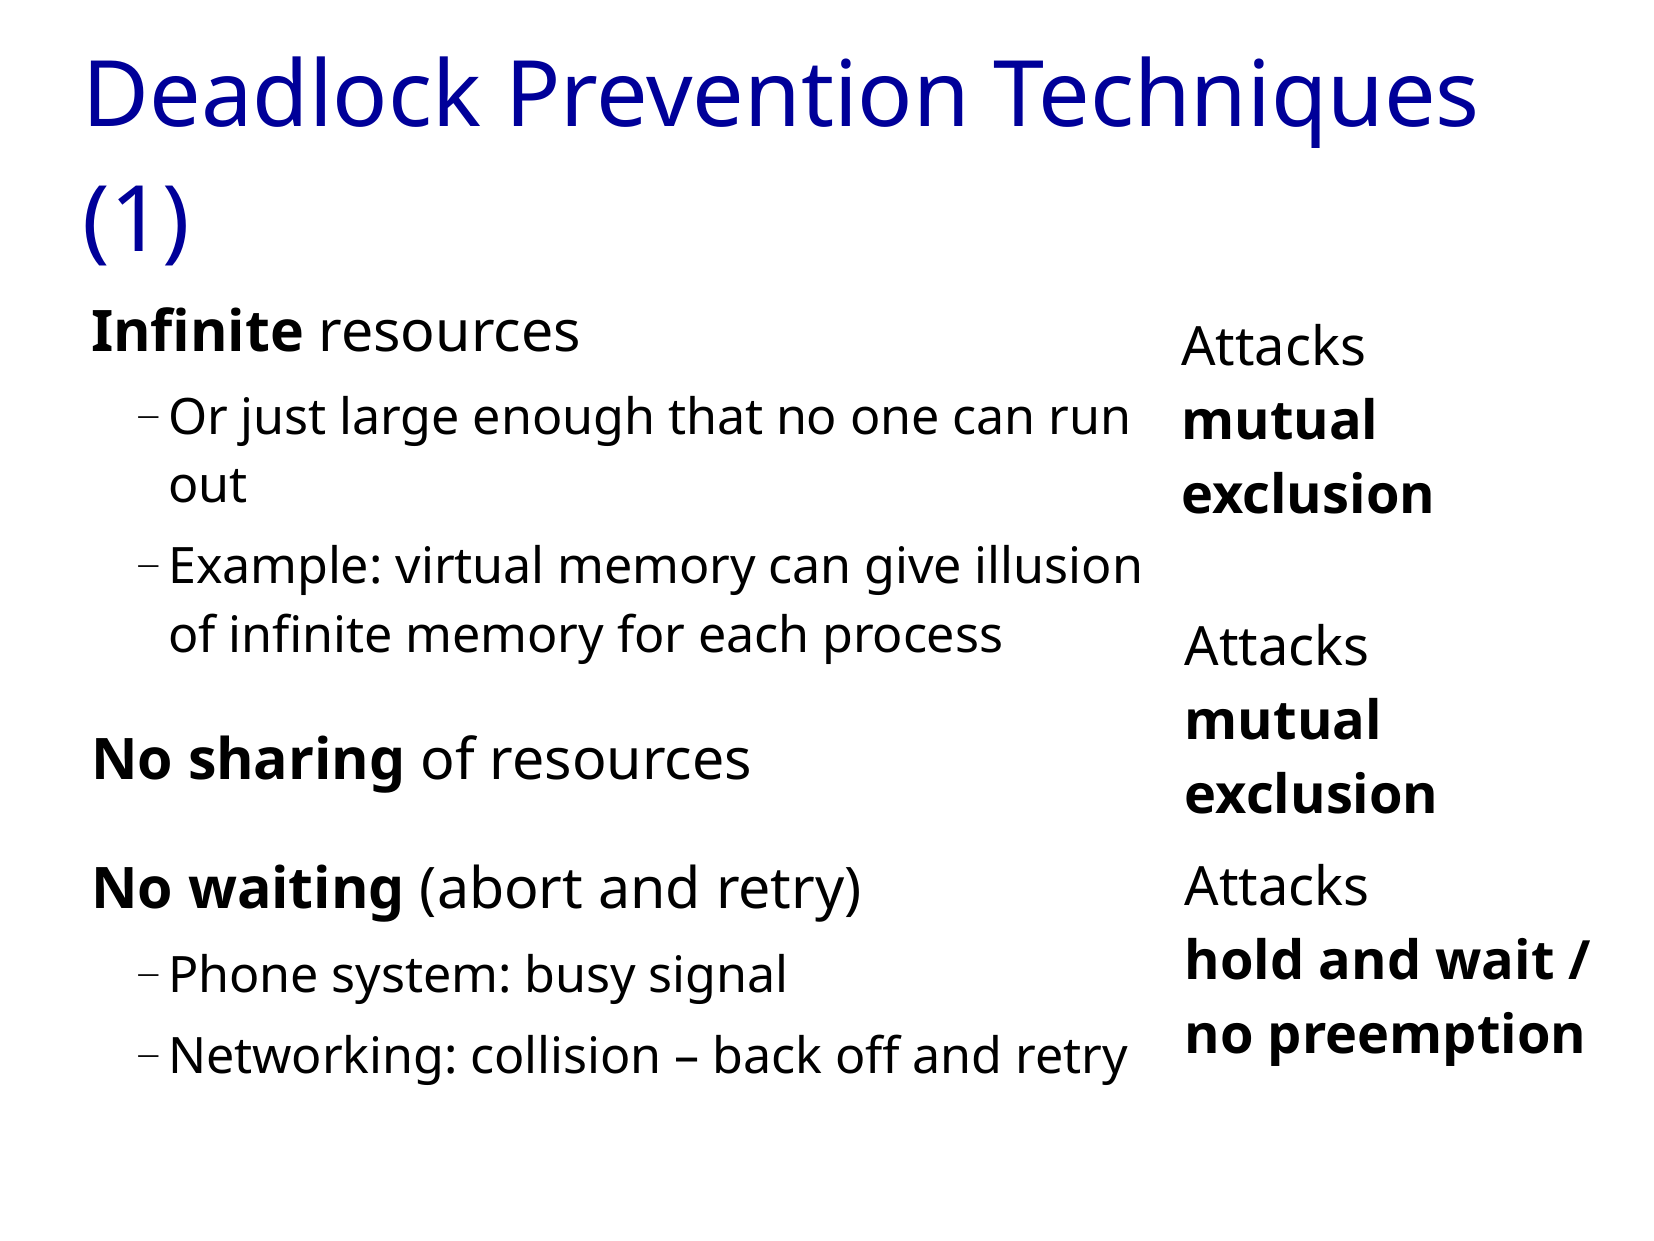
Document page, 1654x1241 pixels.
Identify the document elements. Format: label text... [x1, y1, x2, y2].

text_box Attacks hold and wait / no preemption [1170, 840, 1609, 1035]
list Infinite resources Or just large enough that no one can run out Example: virtual memory can give illusion of infinite memory for each process No sharing of resources No waiting (abort and retry) Phone system: busy signal Networking: collision – back off and retry [60, 290, 1156, 1096]
text_box Attacks mutual exclusion [1170, 600, 1609, 795]
title Deadlock Prevention Techniques (1) [82, 49, 1571, 257]
text_box Attacks mutual exclusion [1166, 300, 1606, 495]
